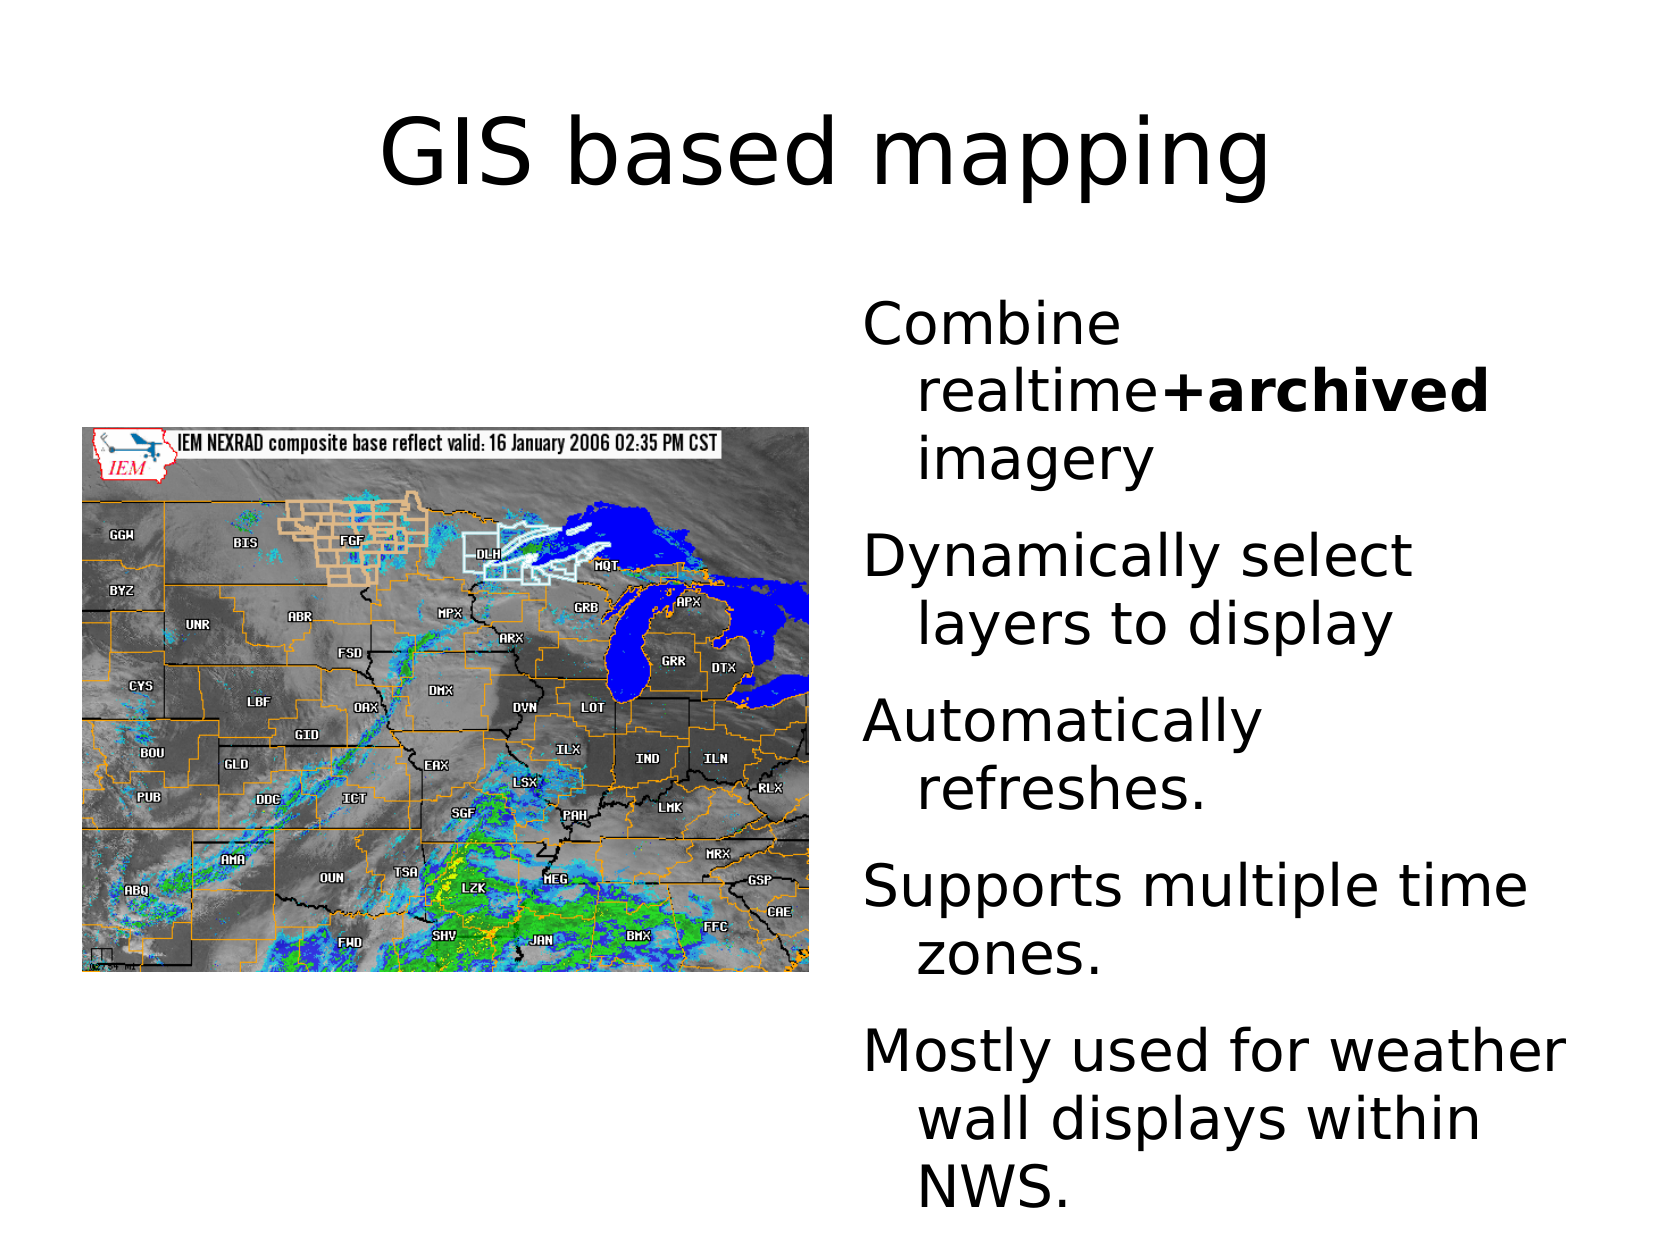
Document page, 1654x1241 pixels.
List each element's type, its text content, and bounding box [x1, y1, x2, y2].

picture [82, 427, 809, 972]
list Combine realtime+archived imagery Dynamically select layers to display Automatically refreshes. Supports multiple time zones. Mostly used for weather wall displays within NWS. [845, 290, 1572, 1222]
title GIS based mapping [82, 49, 1571, 257]
